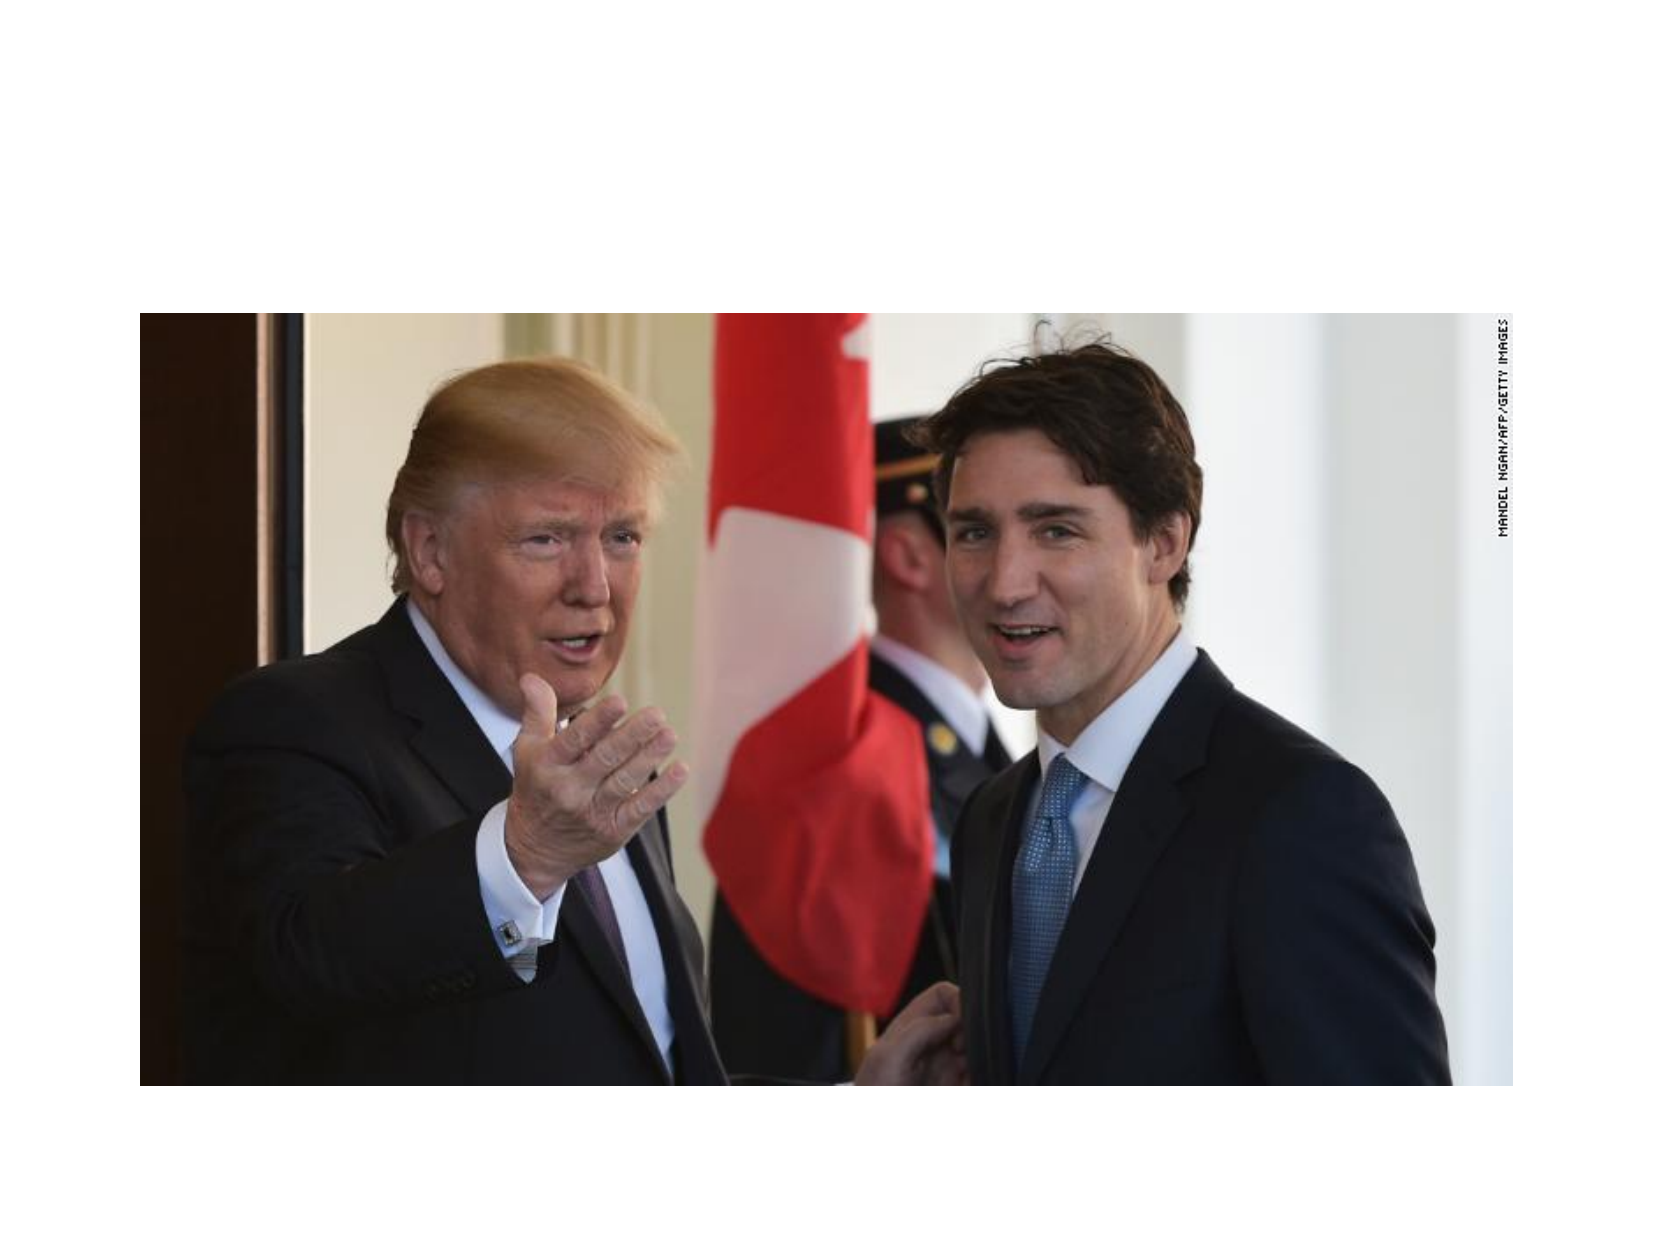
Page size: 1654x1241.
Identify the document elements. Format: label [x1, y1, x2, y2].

picture [140, 313, 1513, 1086]
